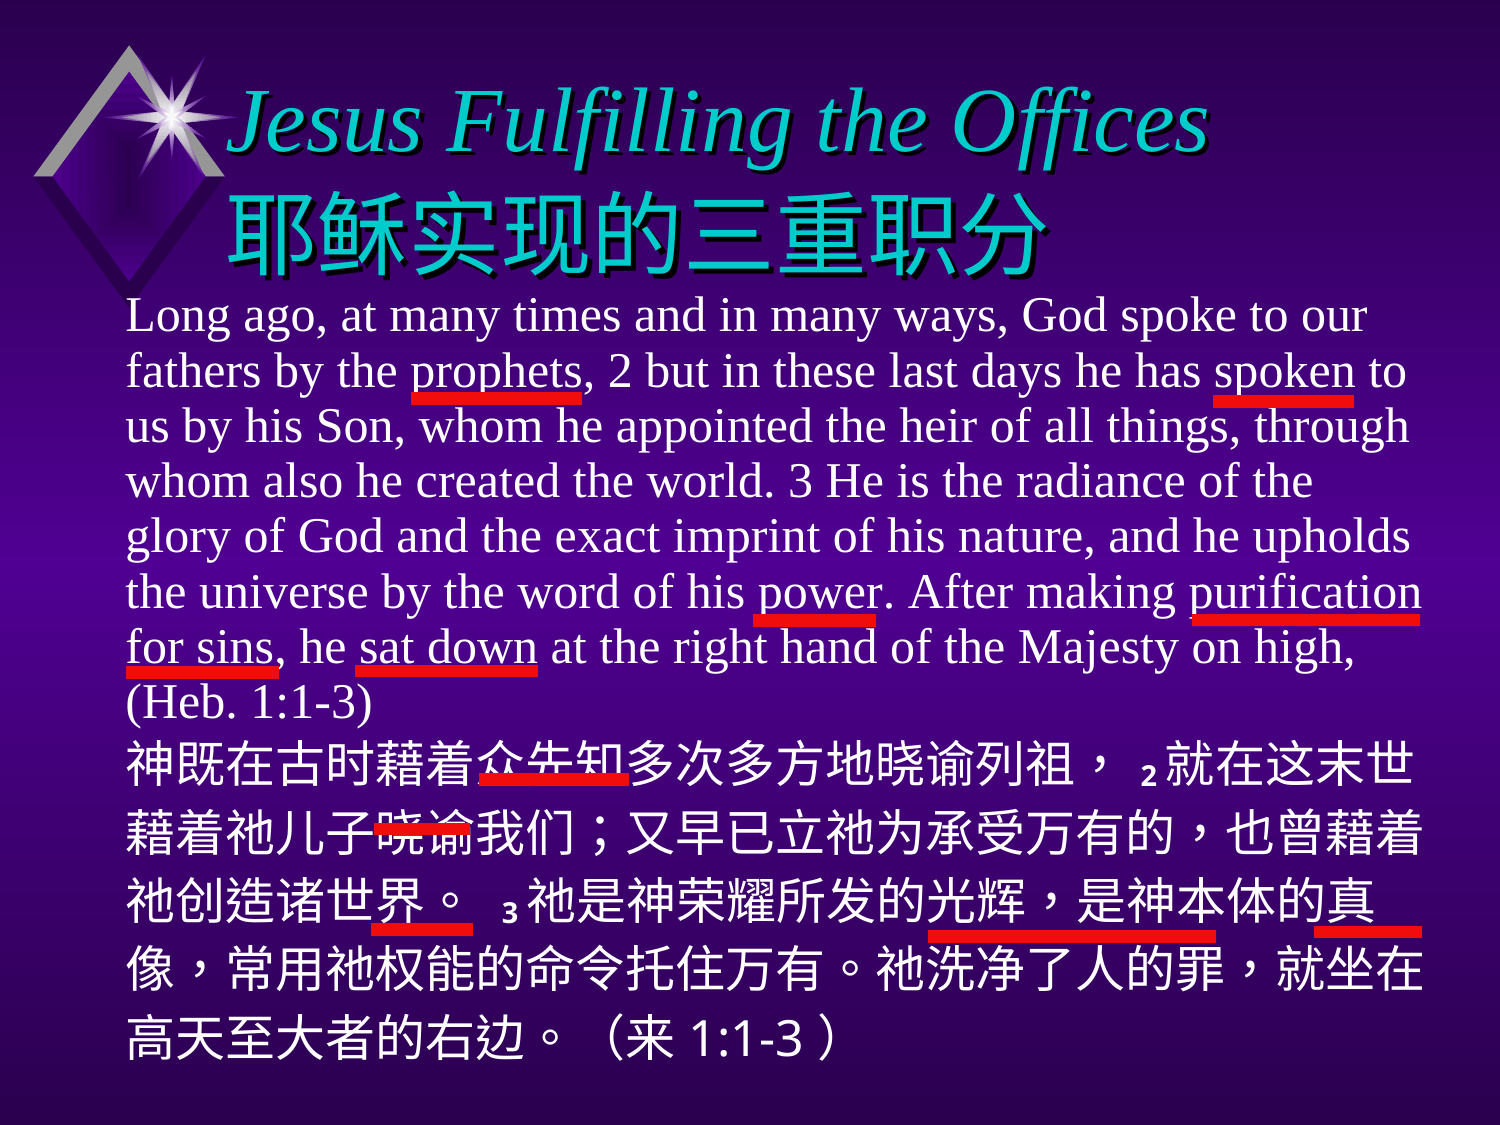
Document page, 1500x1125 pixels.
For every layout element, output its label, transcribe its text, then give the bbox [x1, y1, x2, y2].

title Jesus Fulfilling the Offices 耶稣实现的三重职分 [224, 65, 1388, 279]
text_box Long ago, at many times and in many ways, God spoke to our fathers by the prophets, 2 but in these last days he has spoken to us by his Son, whom he appointed the heir of all things, through whom also he created the world. 3 He is the radiance of the glory of God and the exact imprint of his nature, and he upholds the universe by the word of his power. After making purification for sins, he sat down at the right hand of the Majesty on high, (Heb. 1:1-3) 神既在古时藉着众先知多次多方地晓谕列祖， 2就在这末世藉着祂儿子晓谕我们；又早已立祂为承受万有的，也曾藉着祂创造诸世界。 3祂是神荣耀所发的光辉，是神本体的真像，常用祂权能的命令托住万有。祂洗净了人的罪，就坐在高天至大者的右边。（来1:1-3） [110, 279, 1445, 1084]
